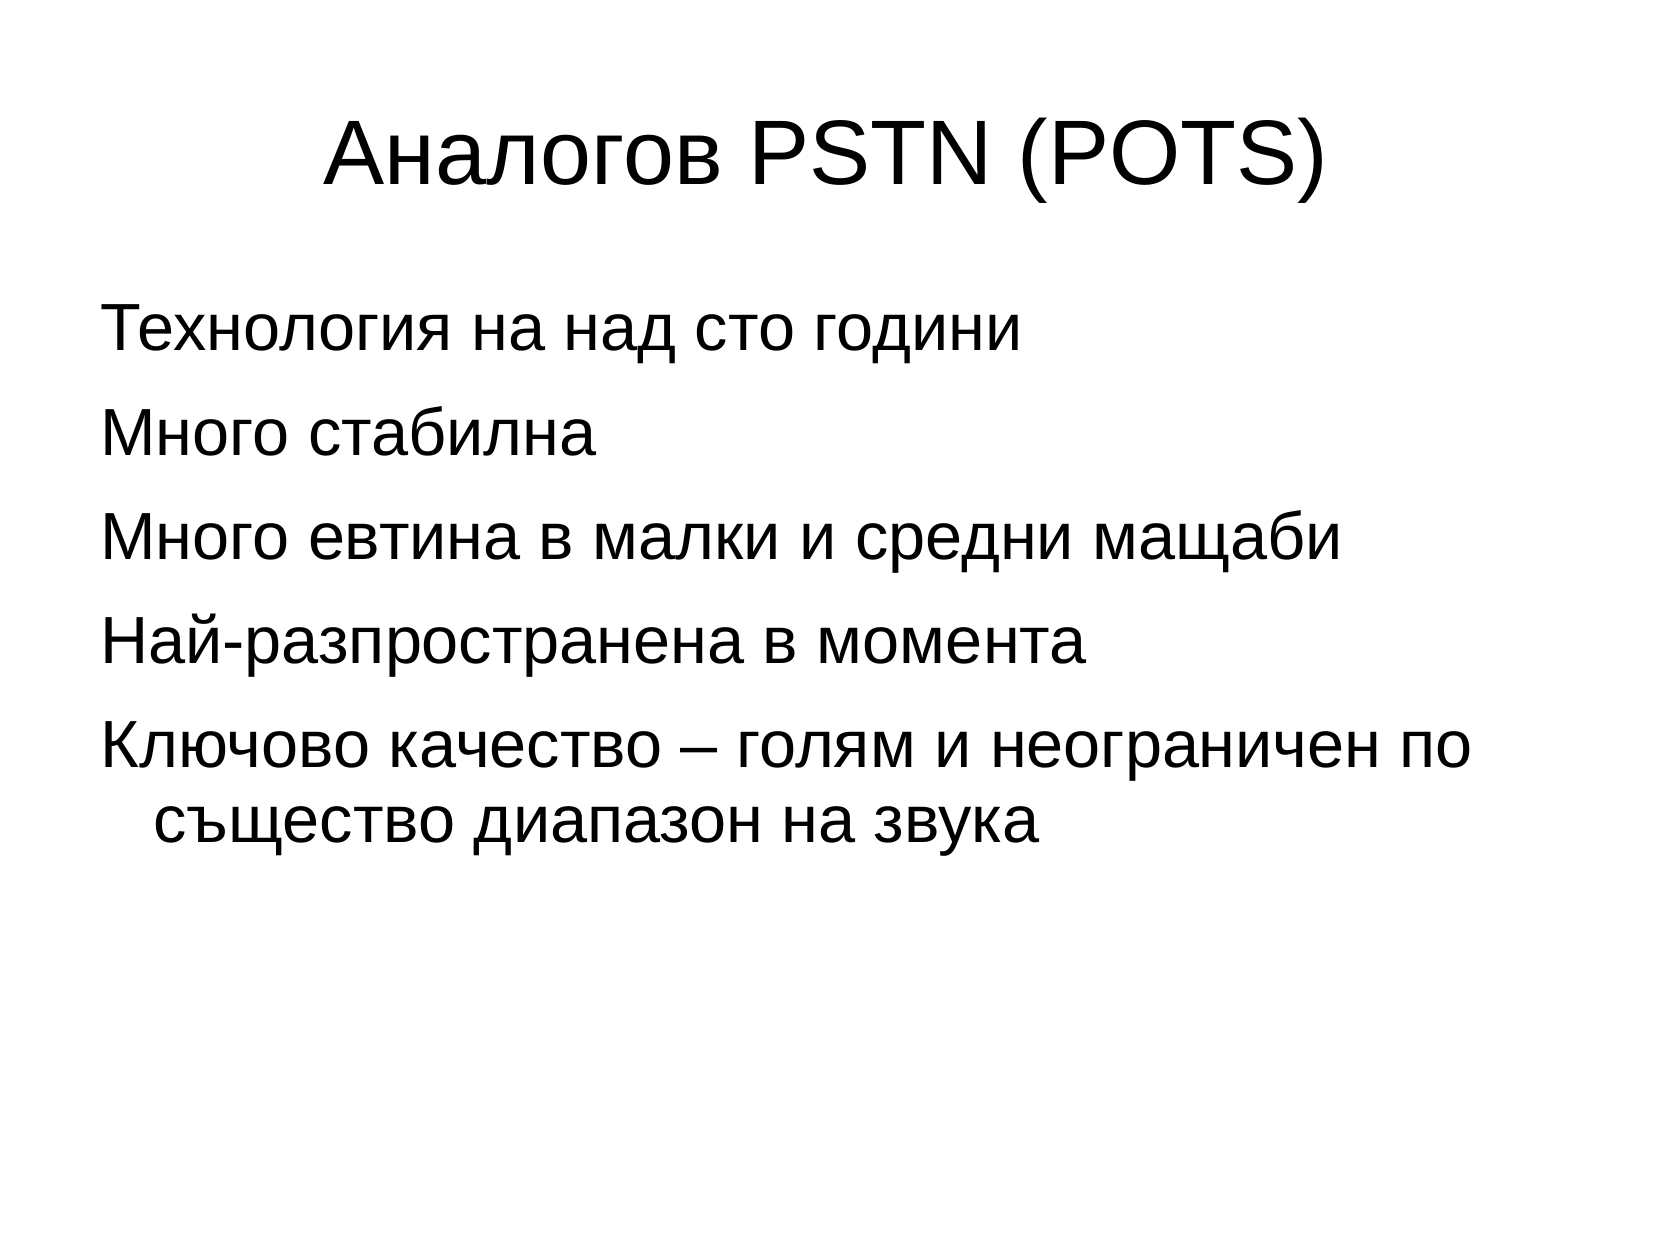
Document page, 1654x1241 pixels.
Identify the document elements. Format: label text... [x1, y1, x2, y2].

list Технология на над сто години Много стабилна Много евтина в малки и средни мащаби Най-разпространена в момента Ключово качество – голям и неограничен по същество диапазон на звука [82, 290, 1571, 1094]
title Аналогов PSTN (POTS) [82, 56, 1571, 250]
